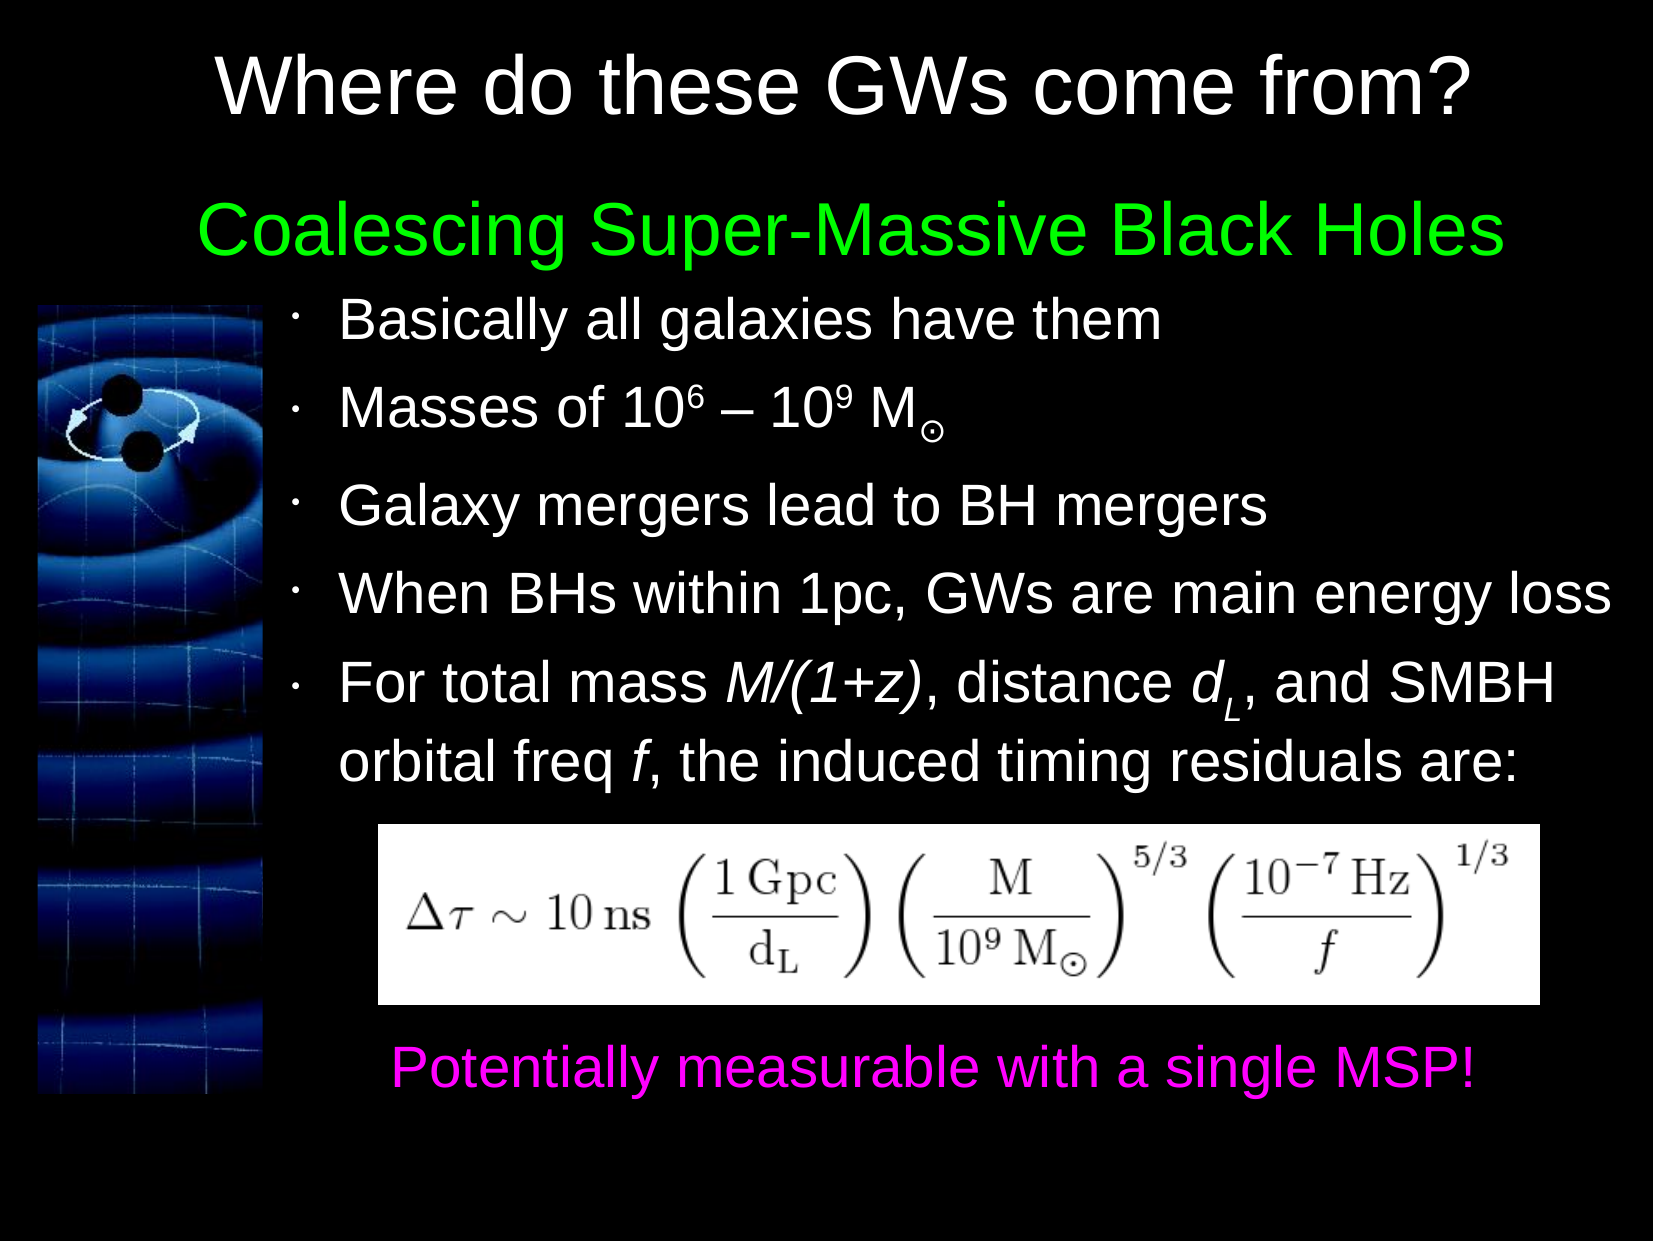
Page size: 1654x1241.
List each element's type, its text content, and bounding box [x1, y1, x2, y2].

title Where do these GWs come from? [0, 38, 1653, 133]
list Coalescing Super-Massive Black Holes Basically all galaxies have them Masses of 106 – 109 M⊙ Galaxy mergers lead to BH mergers When BHs within 1pc, GWs are main energy loss For total mass M/(1+z), distance dL, and SMBH orbital freq f, the induced timing residuals are: [196, 187, 1651, 795]
text_box Potentially measurable with a single MSP! [390, 1033, 1479, 1100]
picture [37, 305, 263, 1094]
picture [378, 824, 1540, 1005]
